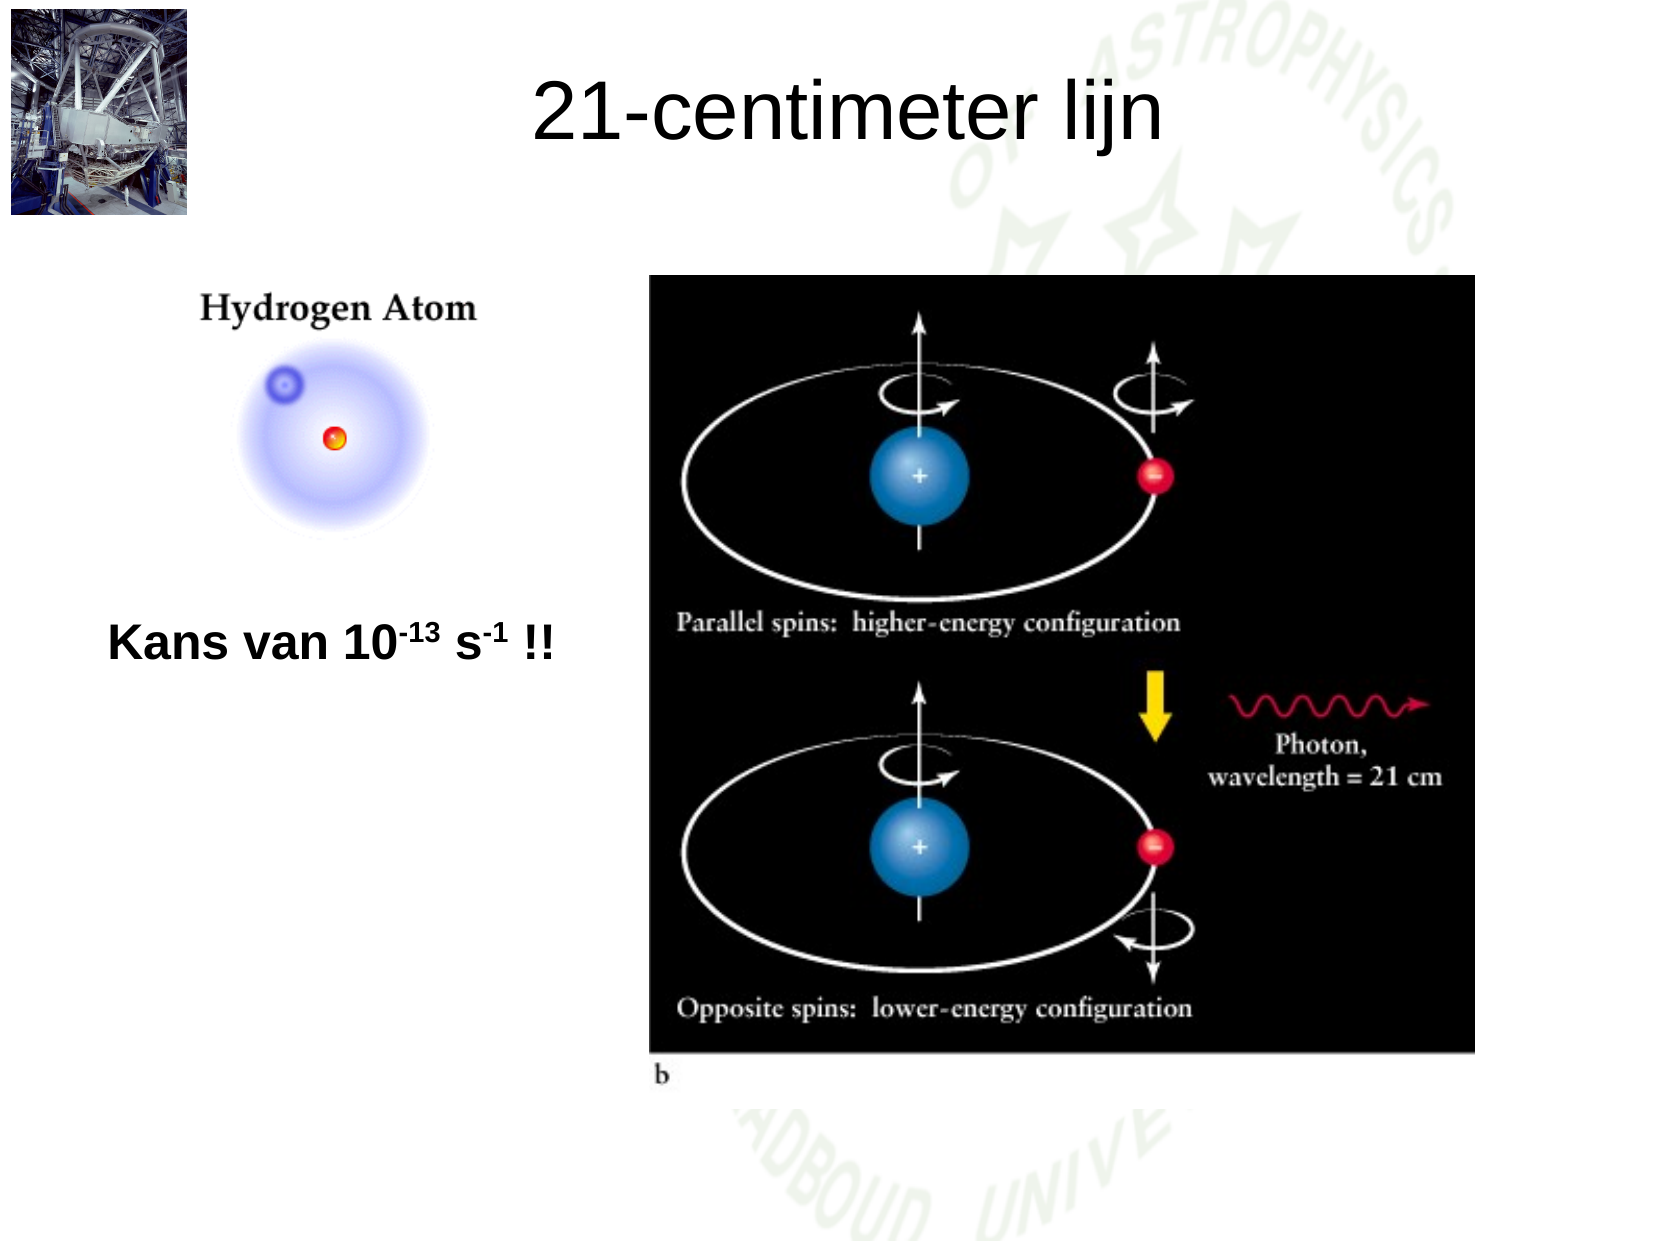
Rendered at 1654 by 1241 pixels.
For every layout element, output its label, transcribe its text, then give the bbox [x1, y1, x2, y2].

text_box Kans van 10-13 s-1 !! [92, 606, 586, 678]
picture [0, 0, 1654, 1241]
text_box 21-centimeter lijn [516, 57, 1181, 165]
